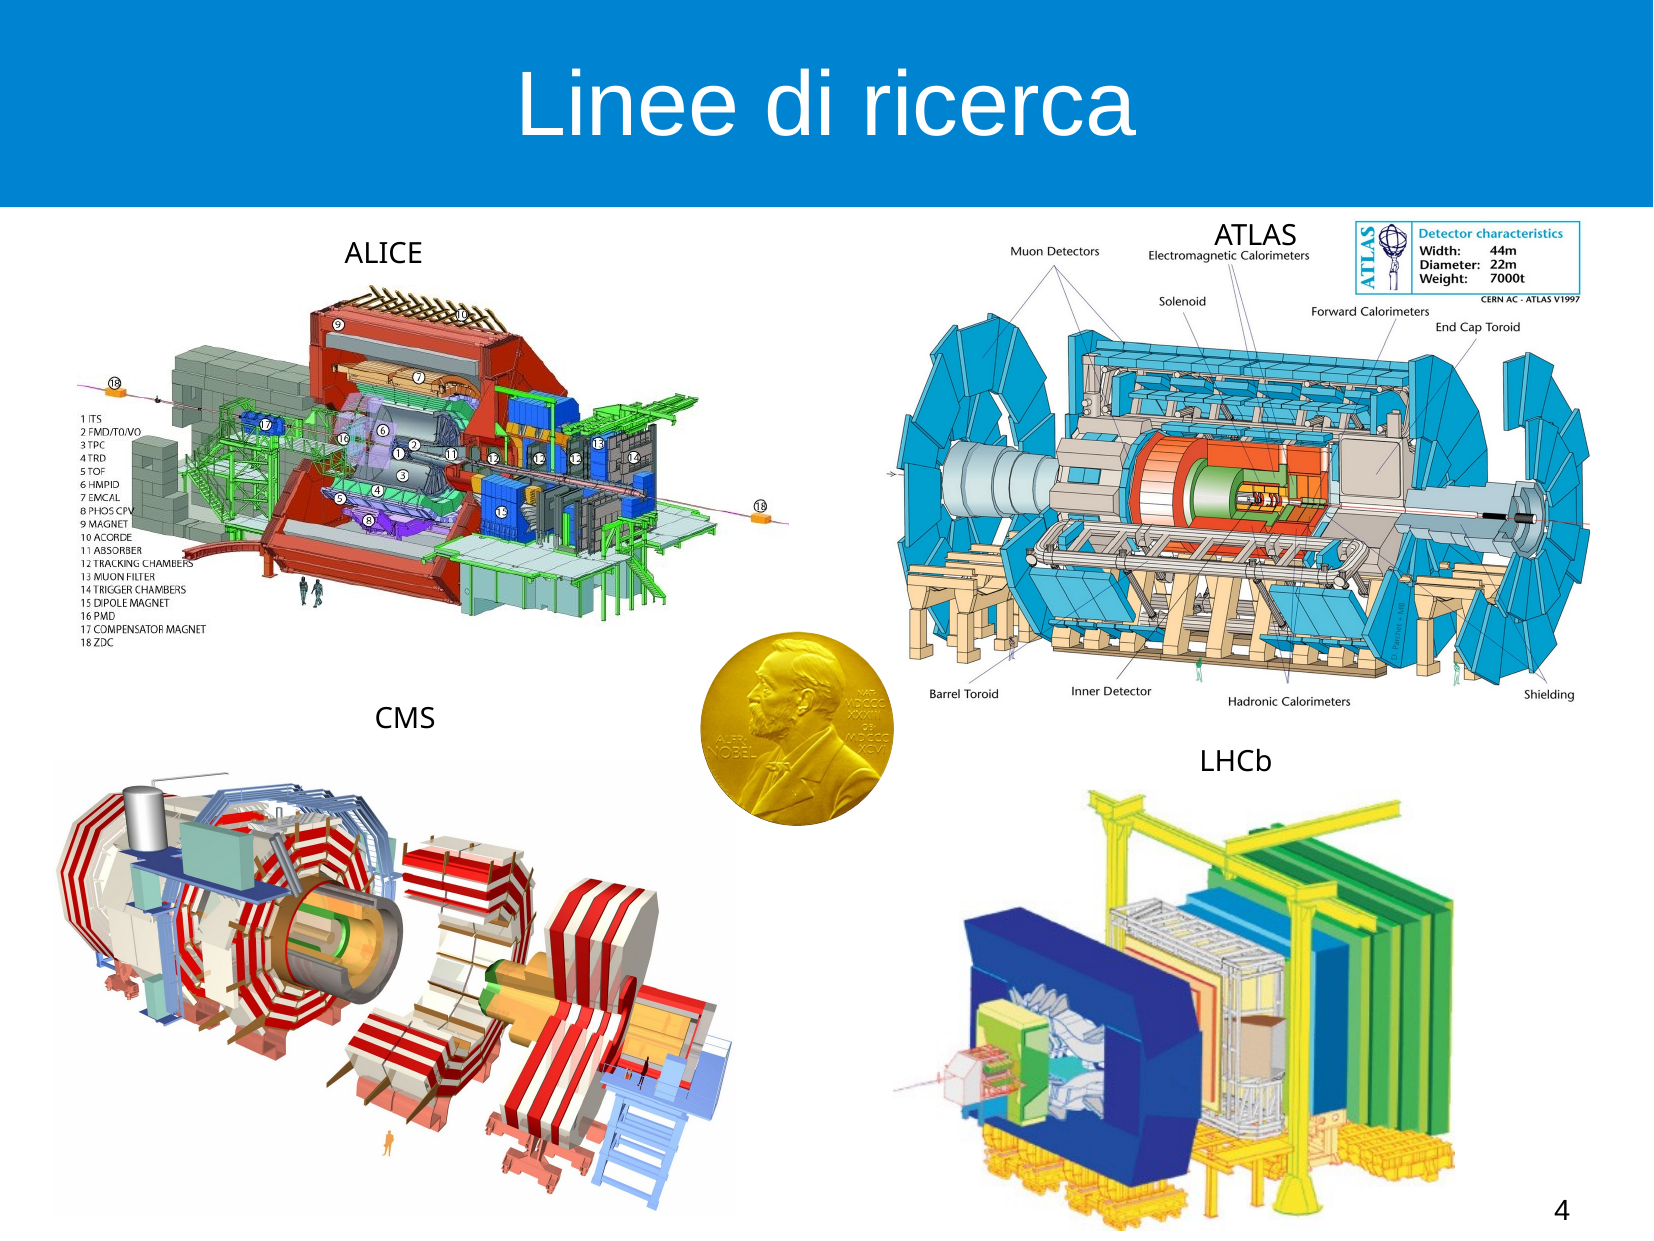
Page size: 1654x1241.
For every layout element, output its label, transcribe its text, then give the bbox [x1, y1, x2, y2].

text_box ALICE [329, 225, 450, 273]
picture [53, 218, 1590, 1231]
picture [1578, 456, 1590, 530]
title Linee di ricerca [0, 0, 1653, 208]
text_box LHCb [1184, 732, 1305, 781]
text_box CMS [359, 690, 480, 738]
text_box ATLAS [1199, 207, 1320, 255]
